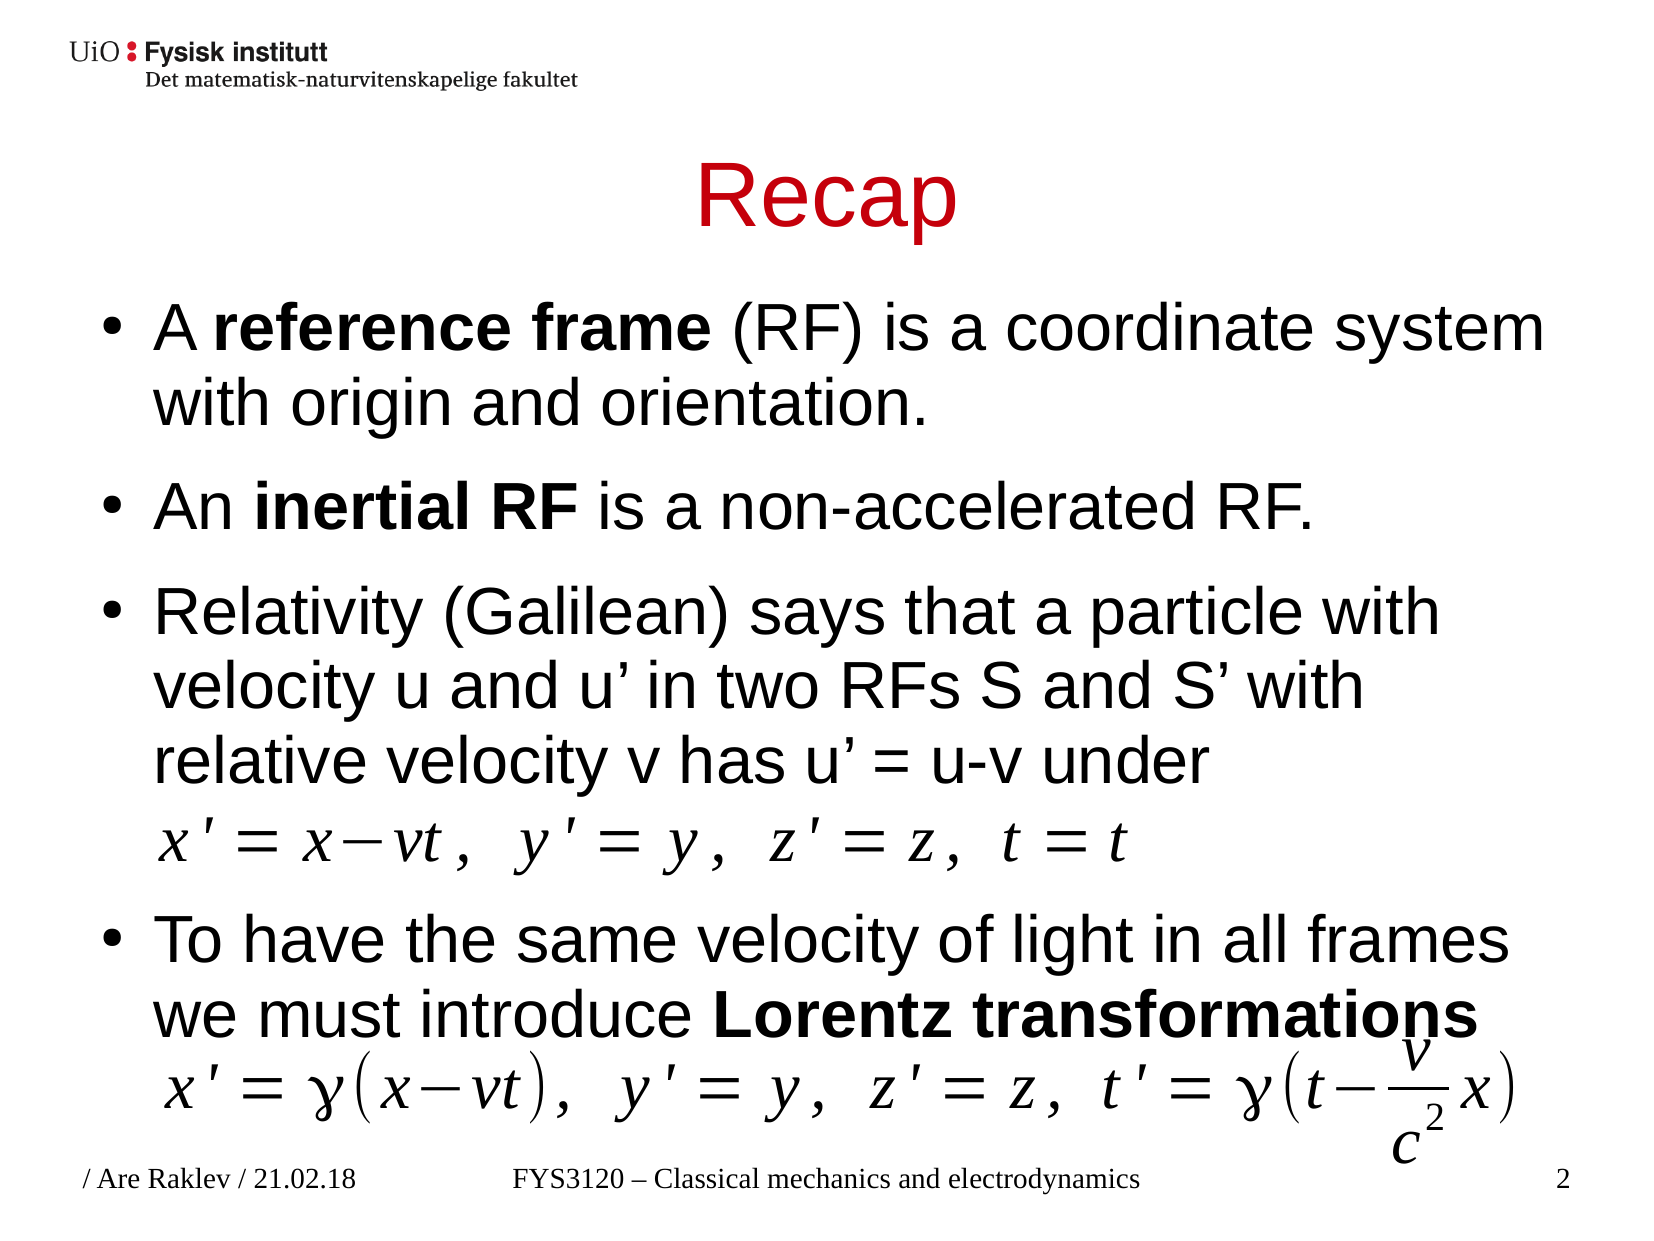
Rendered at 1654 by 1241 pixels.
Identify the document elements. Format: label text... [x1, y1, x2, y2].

picture [68, 37, 581, 93]
chart [150, 801, 1137, 876]
chart [155, 1010, 1526, 1178]
list A reference frame (RF) is a coordinate system with origin and orientation. An inertial RF is a non-accelerated RF. Relativity (Galilean) says that a particle with velocity u and u’ in two RFs S and S’ with relative velocity v has u’ = u-v under To have the same velocity of light in all frames we must introduce Lorentz transformations [82, 290, 1571, 1147]
title Recap [82, 90, 1571, 290]
